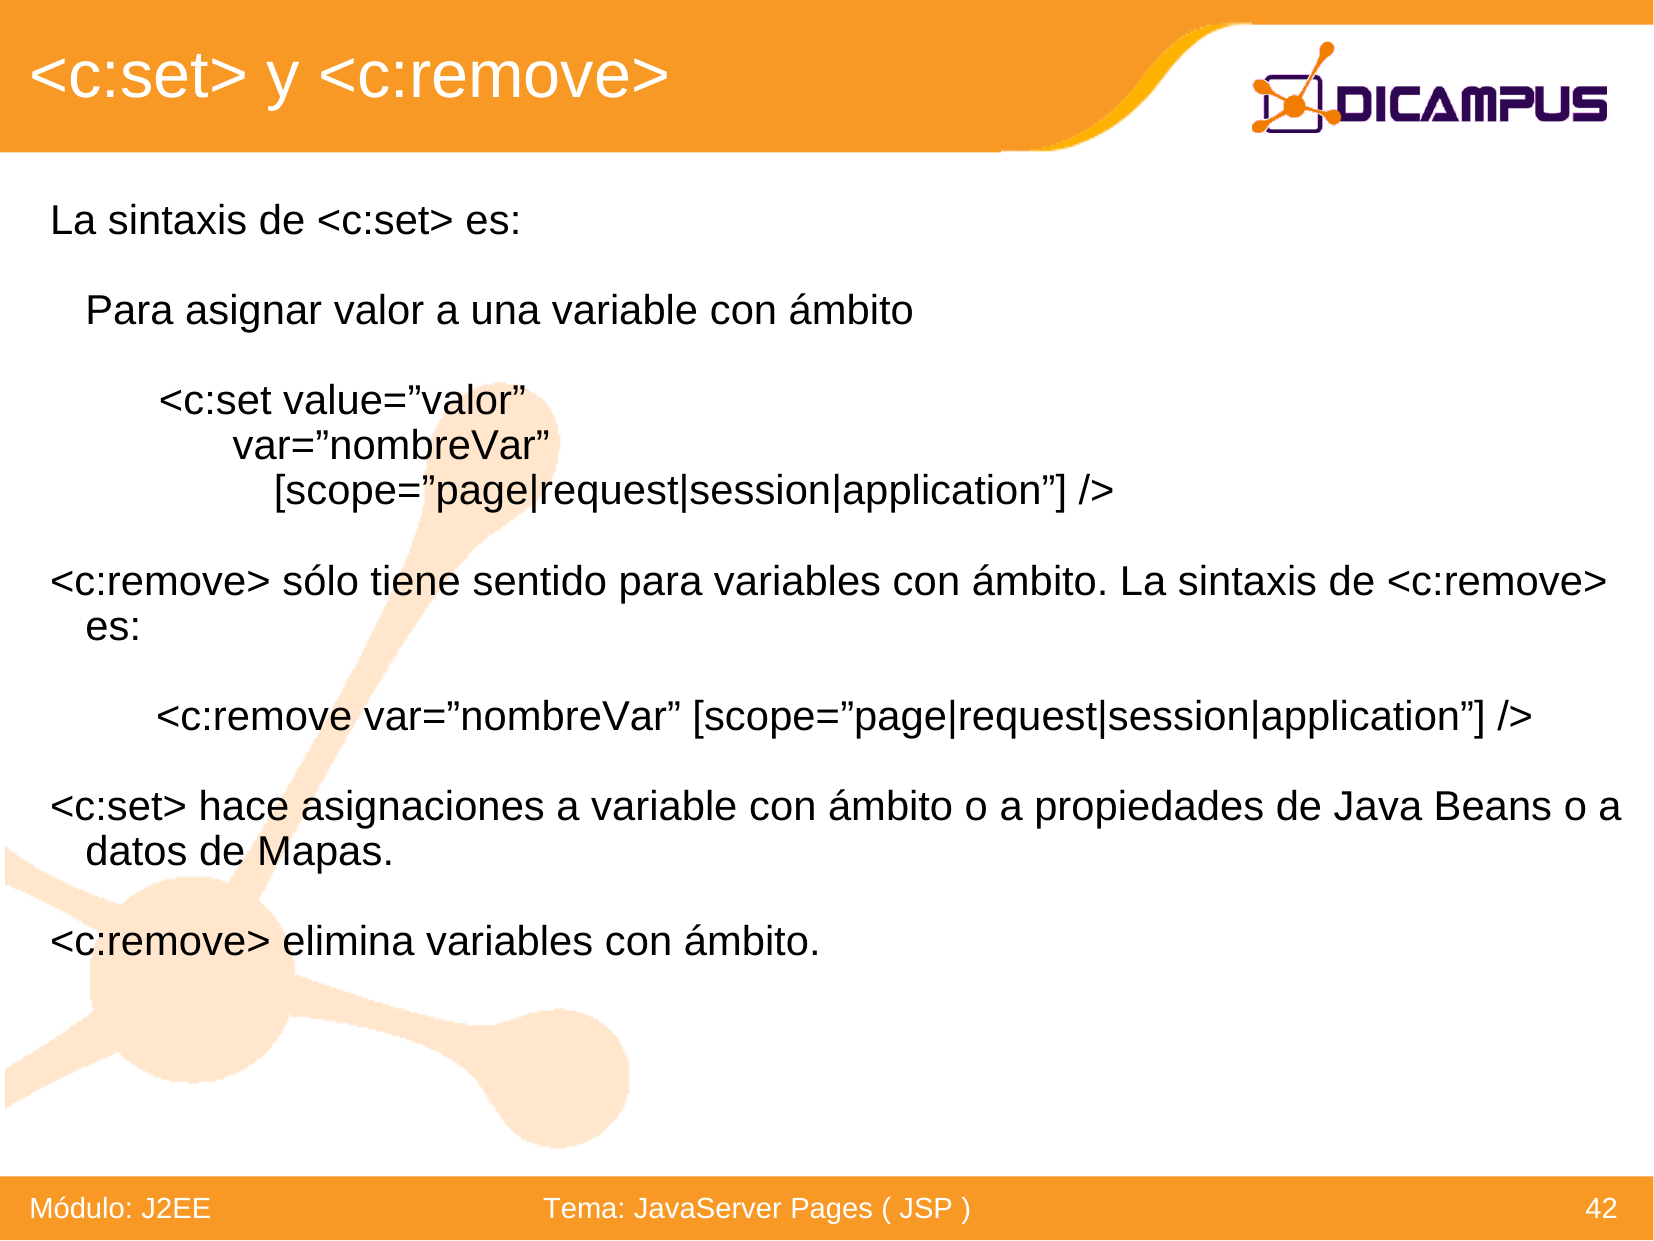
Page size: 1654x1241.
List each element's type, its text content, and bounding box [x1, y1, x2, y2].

text_box [0, 0, 1654, 153]
picture [1001, 4, 1607, 173]
text_box <c:set> y <c:remove> [29, 39, 1001, 112]
text_box La sintaxis de <c:set> es: Para asignar valor a una variable con ámbito <c:set value=”valor” var=”nombreVar” [scope=”page|request|session|application”] /> <c:remove> sólo tiene sentido para variables con ámbito. La sintaxis de <c:remove> es: <c:remove var=”nombreVar” [scope=”page|request|session|application”] /> <c:set> hace asignaciones a variable con ámbito o a propiedades de Java Beans o a datos de Mapas. <c:remove> elimina variables con ámbito. [0, 191, 1654, 1241]
